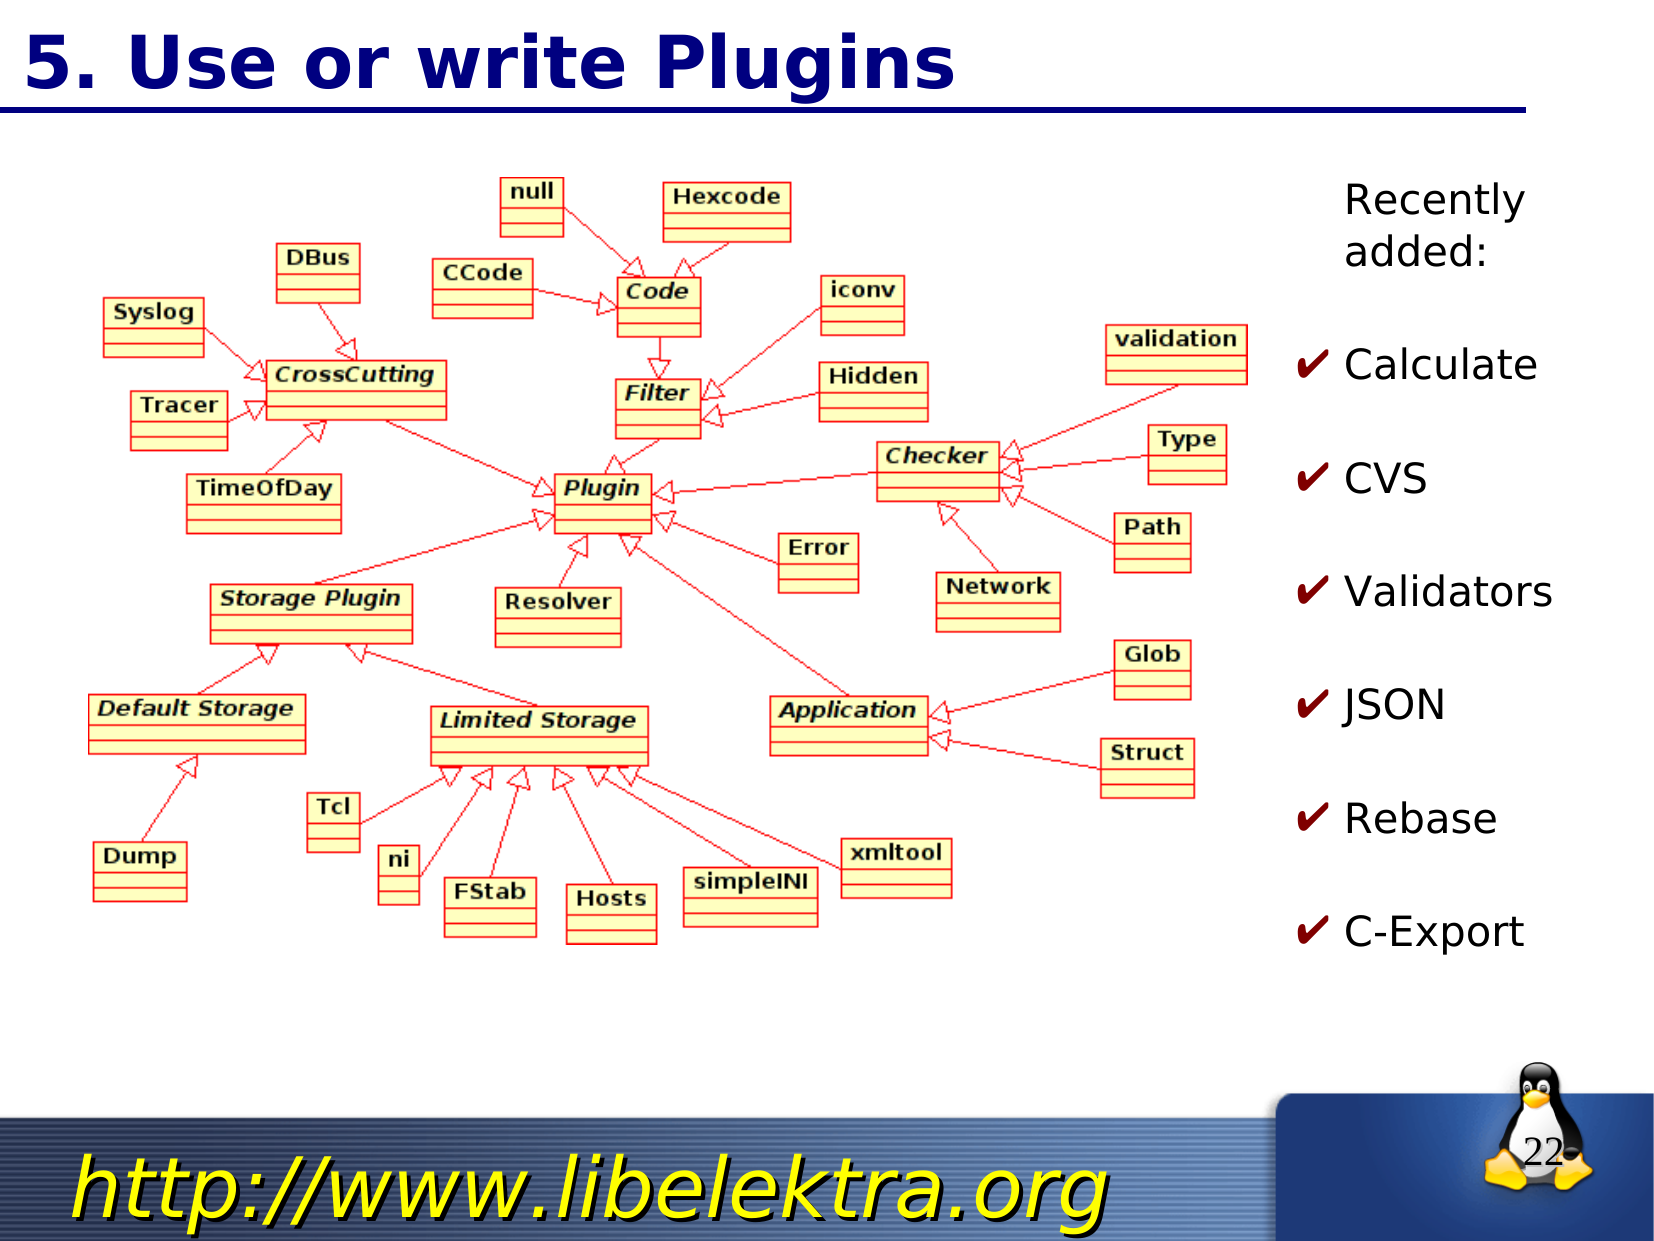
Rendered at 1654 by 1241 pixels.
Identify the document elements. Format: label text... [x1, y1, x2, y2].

picture [0, 1061, 1654, 1241]
list Recently added: Calculate CVS Validators JSON Rebase C-Export [1281, 165, 1630, 961]
text_box <Nummer> [1370, 1122, 1565, 1178]
text_box 5. Use or write Plugins [22, 14, 1611, 111]
picture [88, 177, 1248, 945]
